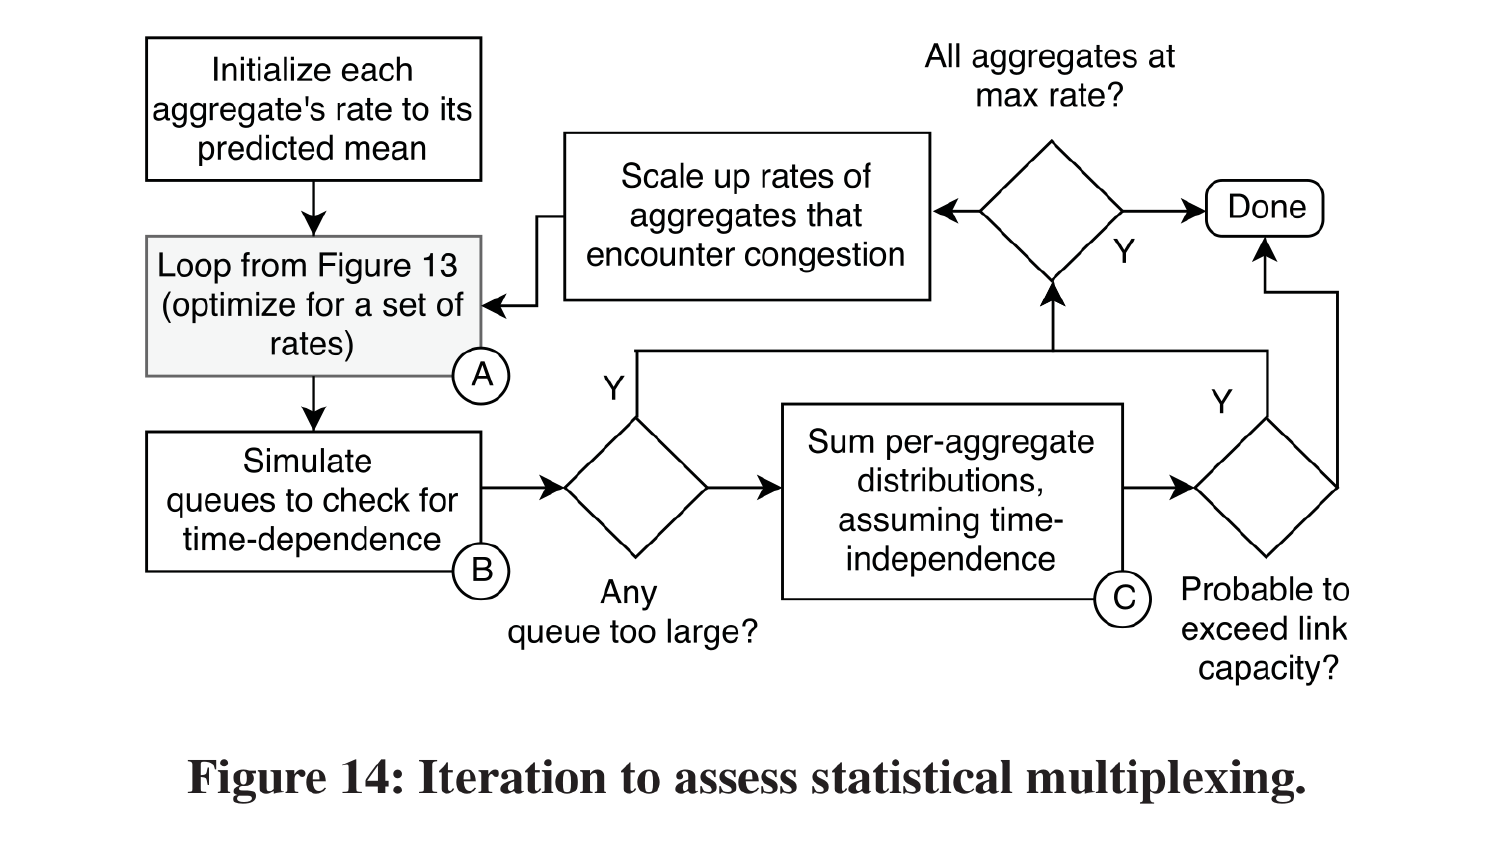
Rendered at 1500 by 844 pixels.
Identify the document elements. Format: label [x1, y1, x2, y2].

picture [127, 24, 1373, 819]
